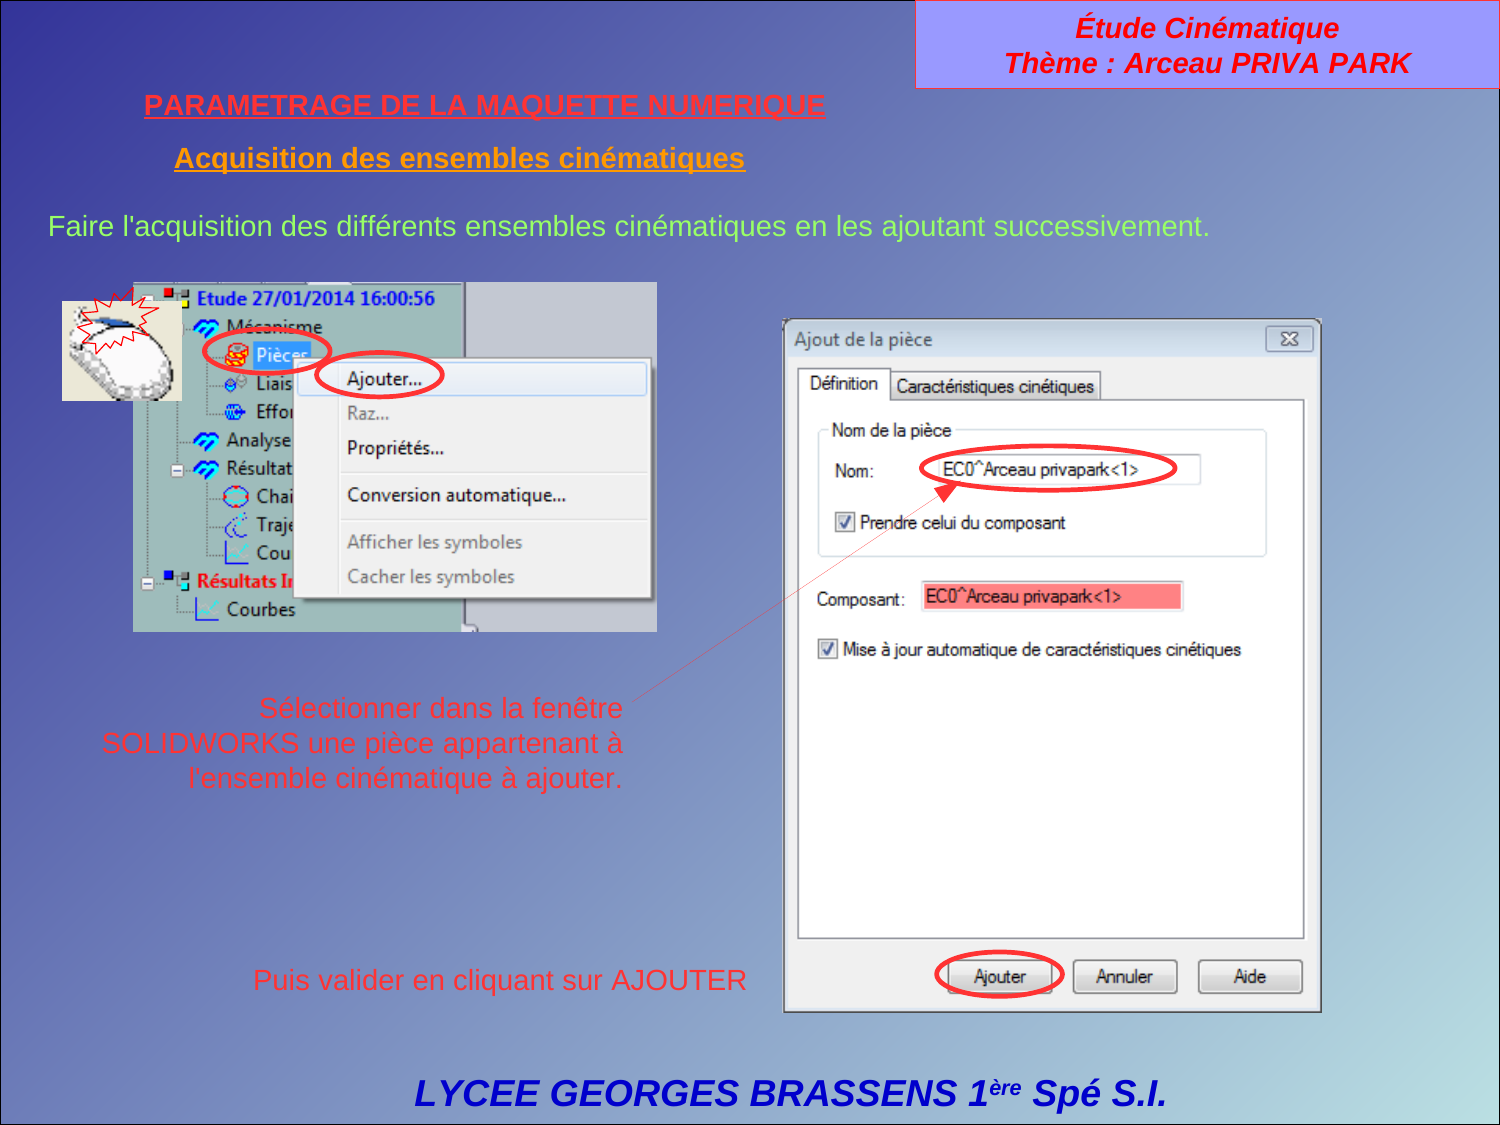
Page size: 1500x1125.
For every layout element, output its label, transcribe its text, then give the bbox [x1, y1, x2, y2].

picture [81, 301, 153, 350]
text_box Sélectionner dans la fenêtre SOLIDWORKS une pièce appartenant à l'ensemble cinématique à ajouter. [66, 681, 639, 802]
text_box Faire l'acquisition des différents ensembles cinématiques en les ajoutant successivement. [33, 199, 1449, 250]
picture [925, 449, 1172, 487]
picture [62, 282, 657, 632]
text_box Puis valider en cliquant sur AJOUTER [190, 953, 763, 1004]
text_box Acquisition des ensembles cinématiques [159, 131, 761, 183]
text_box PARAMETRAGE DE LA MAQUETTE NUMERIQUE [129, 78, 842, 129]
picture [782, 318, 1322, 1013]
